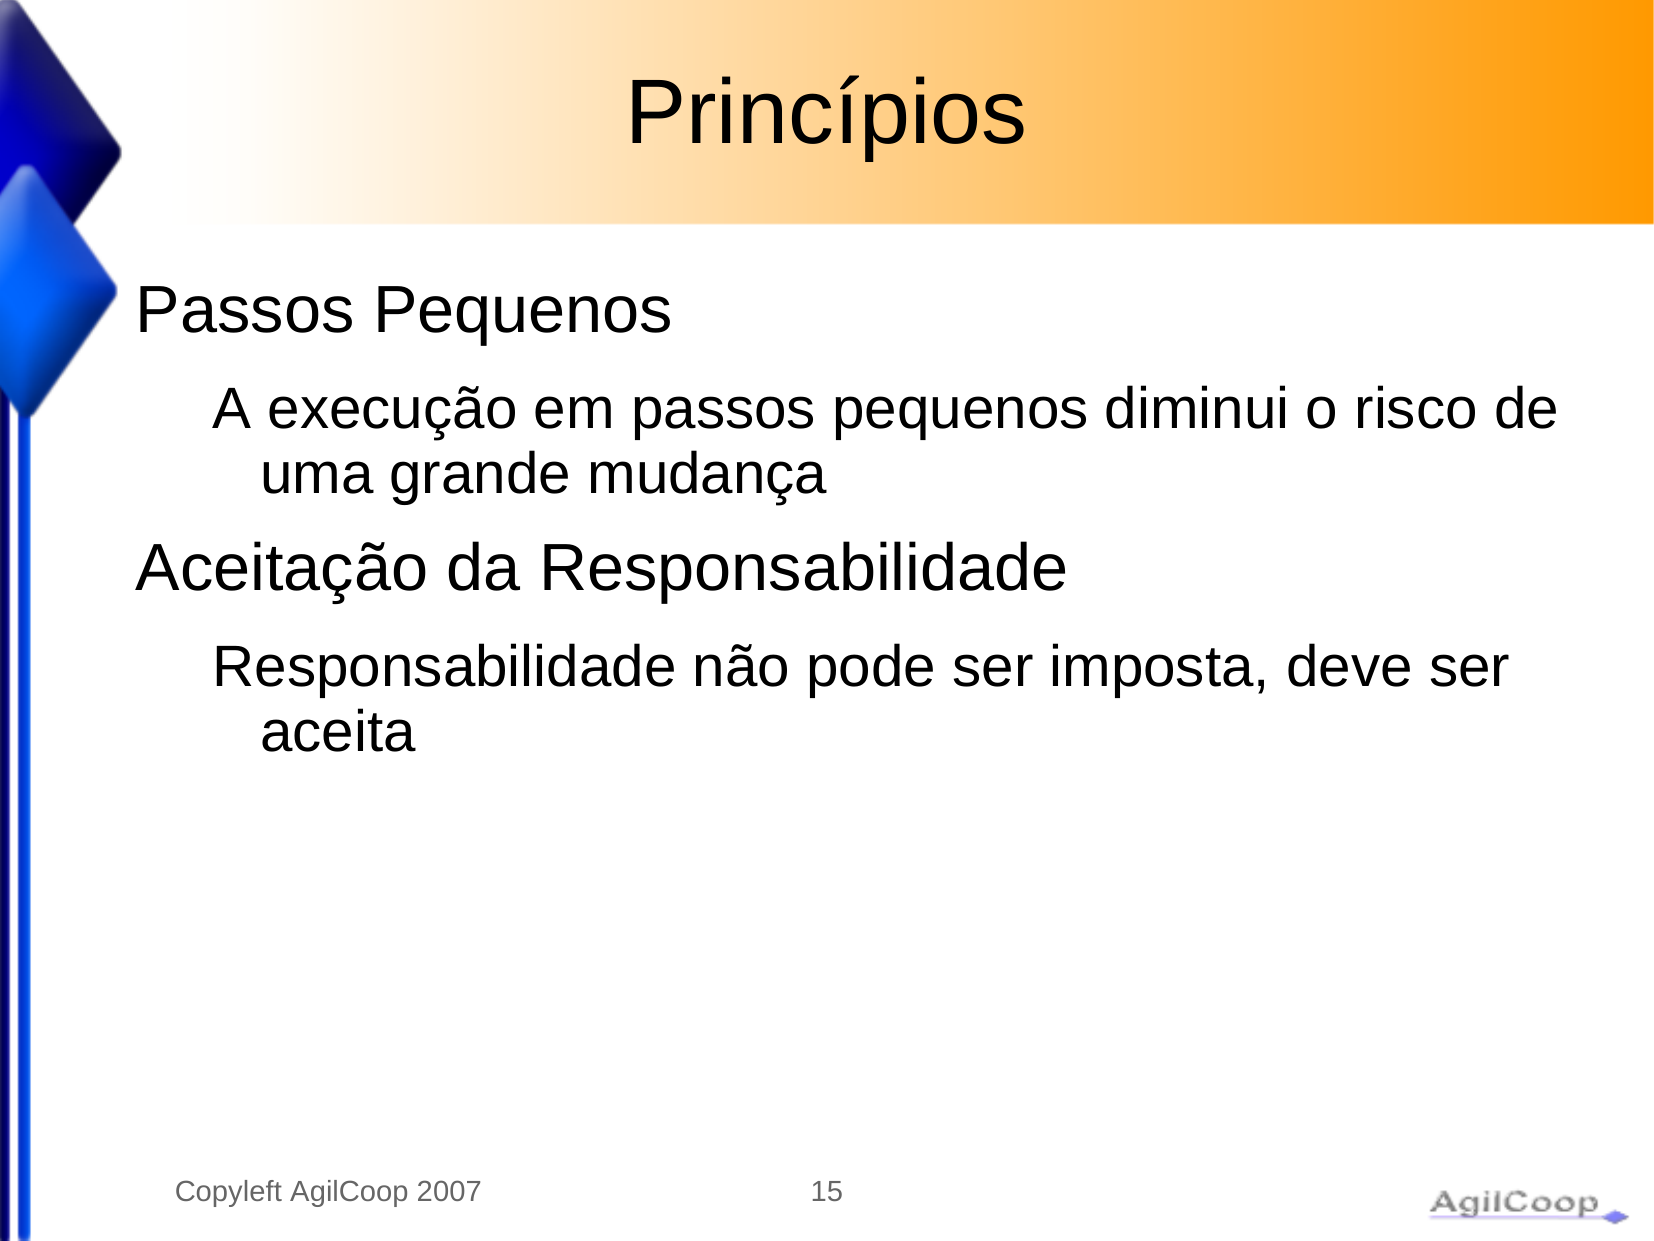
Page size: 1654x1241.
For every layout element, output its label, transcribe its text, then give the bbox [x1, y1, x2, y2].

title Princípios [82, 8, 1571, 216]
list Passos Pequenos A execução em passos pequenos diminui o risco de uma grande mudança Aceitação da Responsabilidade Responsabilidade não pode ser imposta, deve ser aceita [118, 271, 1607, 1123]
picture [0, 0, 1654, 1241]
